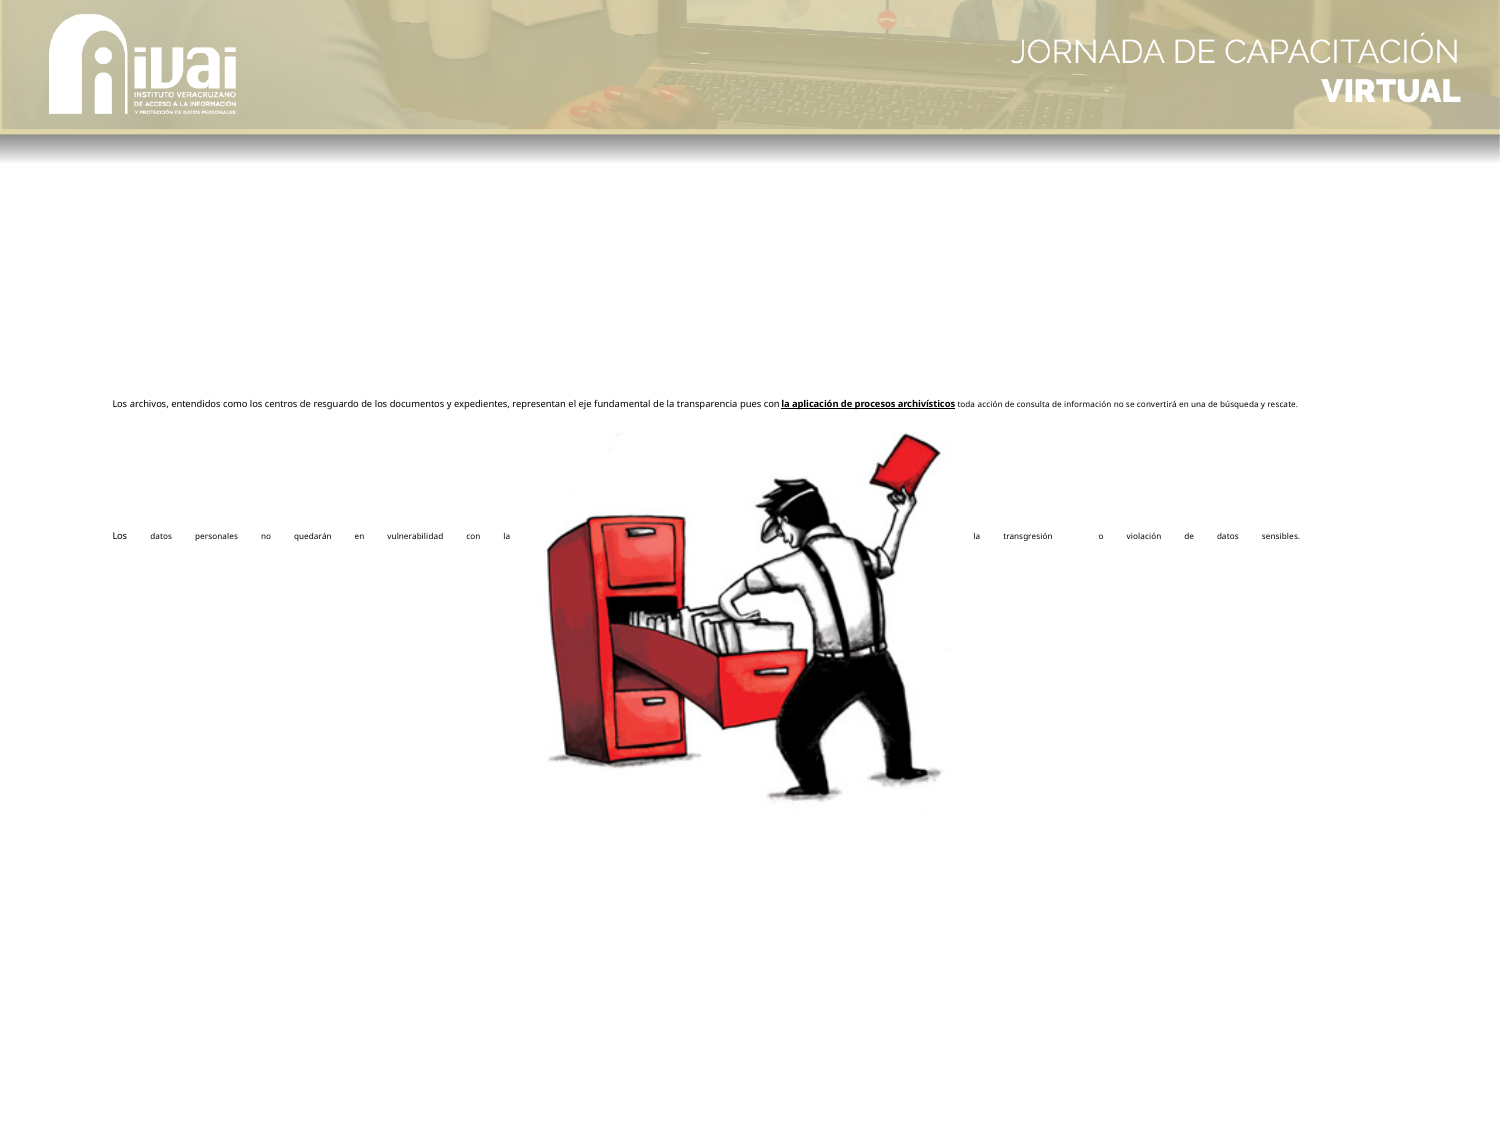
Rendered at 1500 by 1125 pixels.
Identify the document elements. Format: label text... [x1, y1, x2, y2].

picture [532, 421, 956, 817]
title Los archivos, entendidos como los centros de resguardo de los documentos y expedientes, representan el eje fundamental de la transparencia pues con la aplicación de procesos archivísticos toda acción de consulta de información no se convertirá en una de búsqueda y rescate. Los datos personales no quedarán en vulnerabilidad con la aplicación de medidas de índole organizativo donde se combata la transgresión o violación de datos sensibles. [97, 257, 1392, 586]
